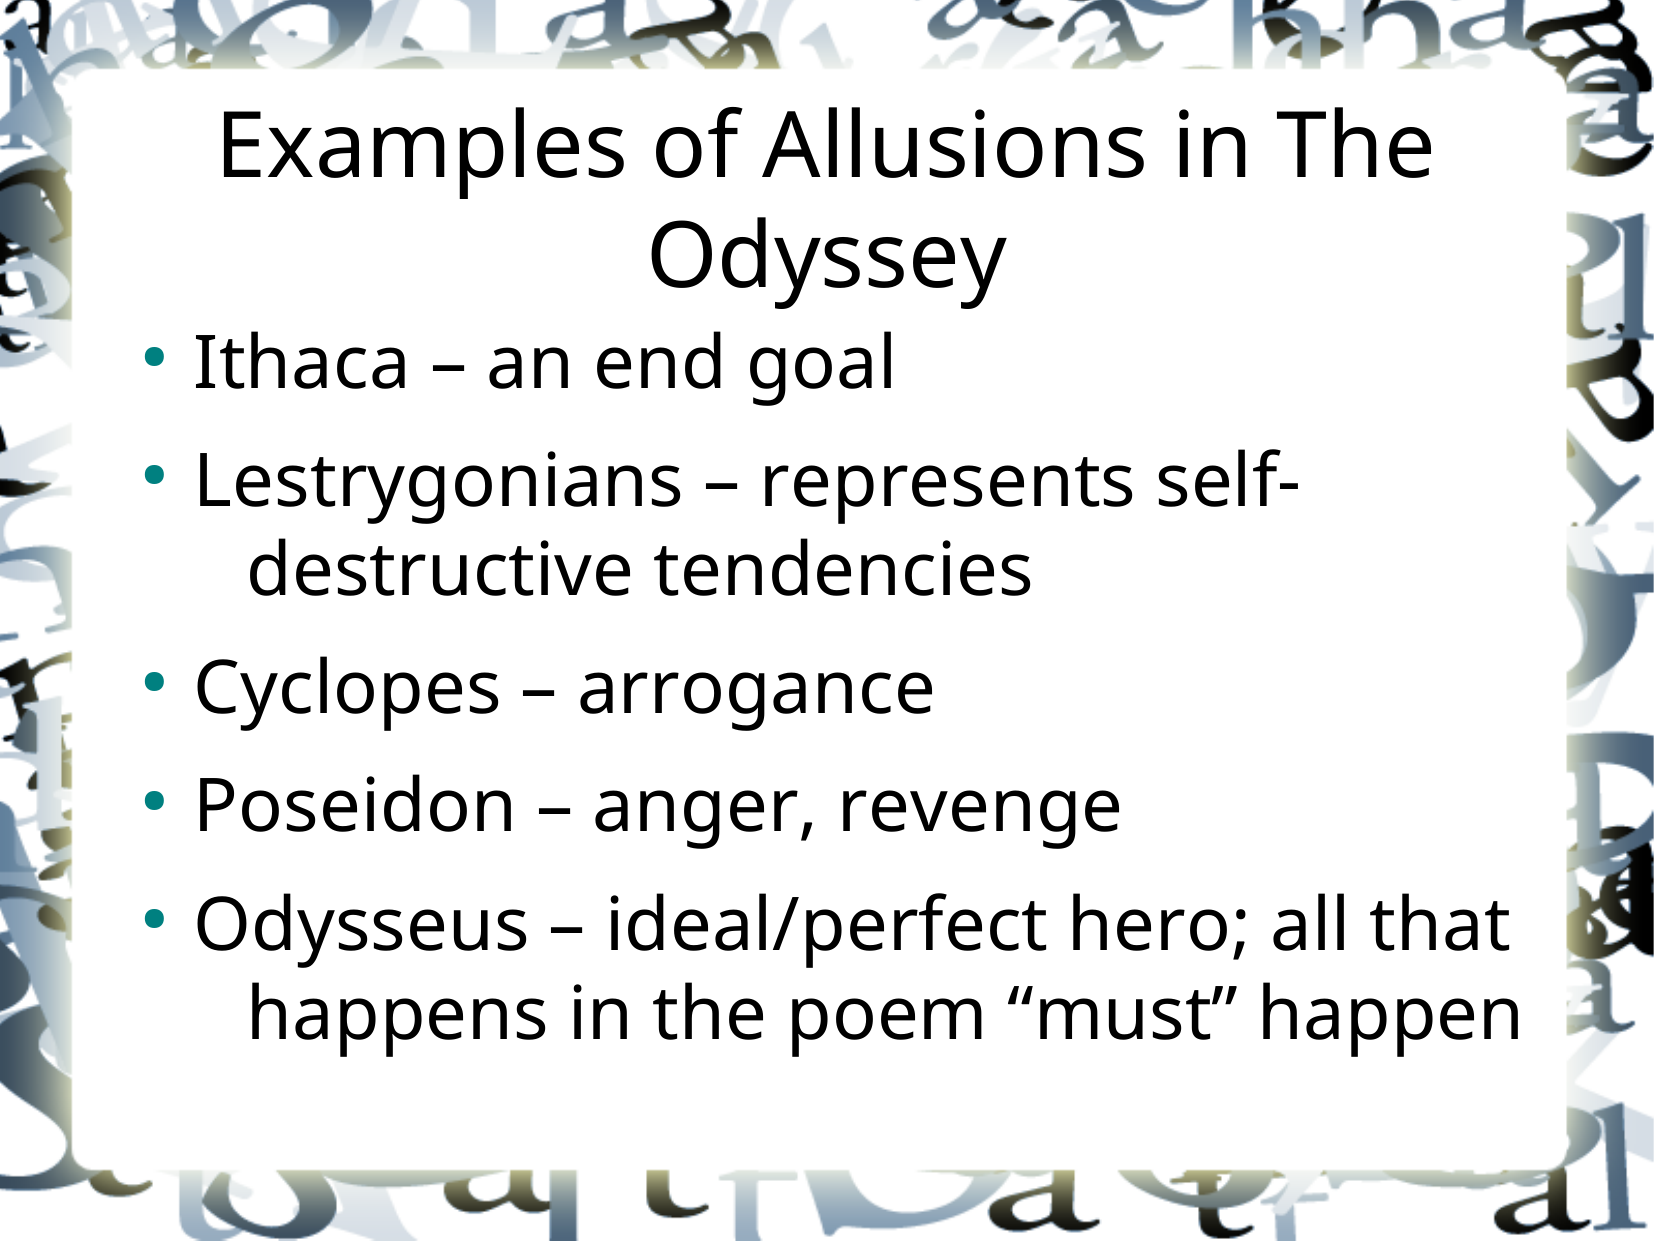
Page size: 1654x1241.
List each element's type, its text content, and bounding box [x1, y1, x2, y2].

list Ithaca – an end goal Lestrygonians – represents self-destructive tendencies Cyclopes – arrogance Poseidon – anger, revenge Odysseus – ideal/perfect hero; all that happens in the poem “must” happen [106, 313, 1530, 1075]
title Examples of Allusions in The Odyssey [82, 86, 1571, 279]
